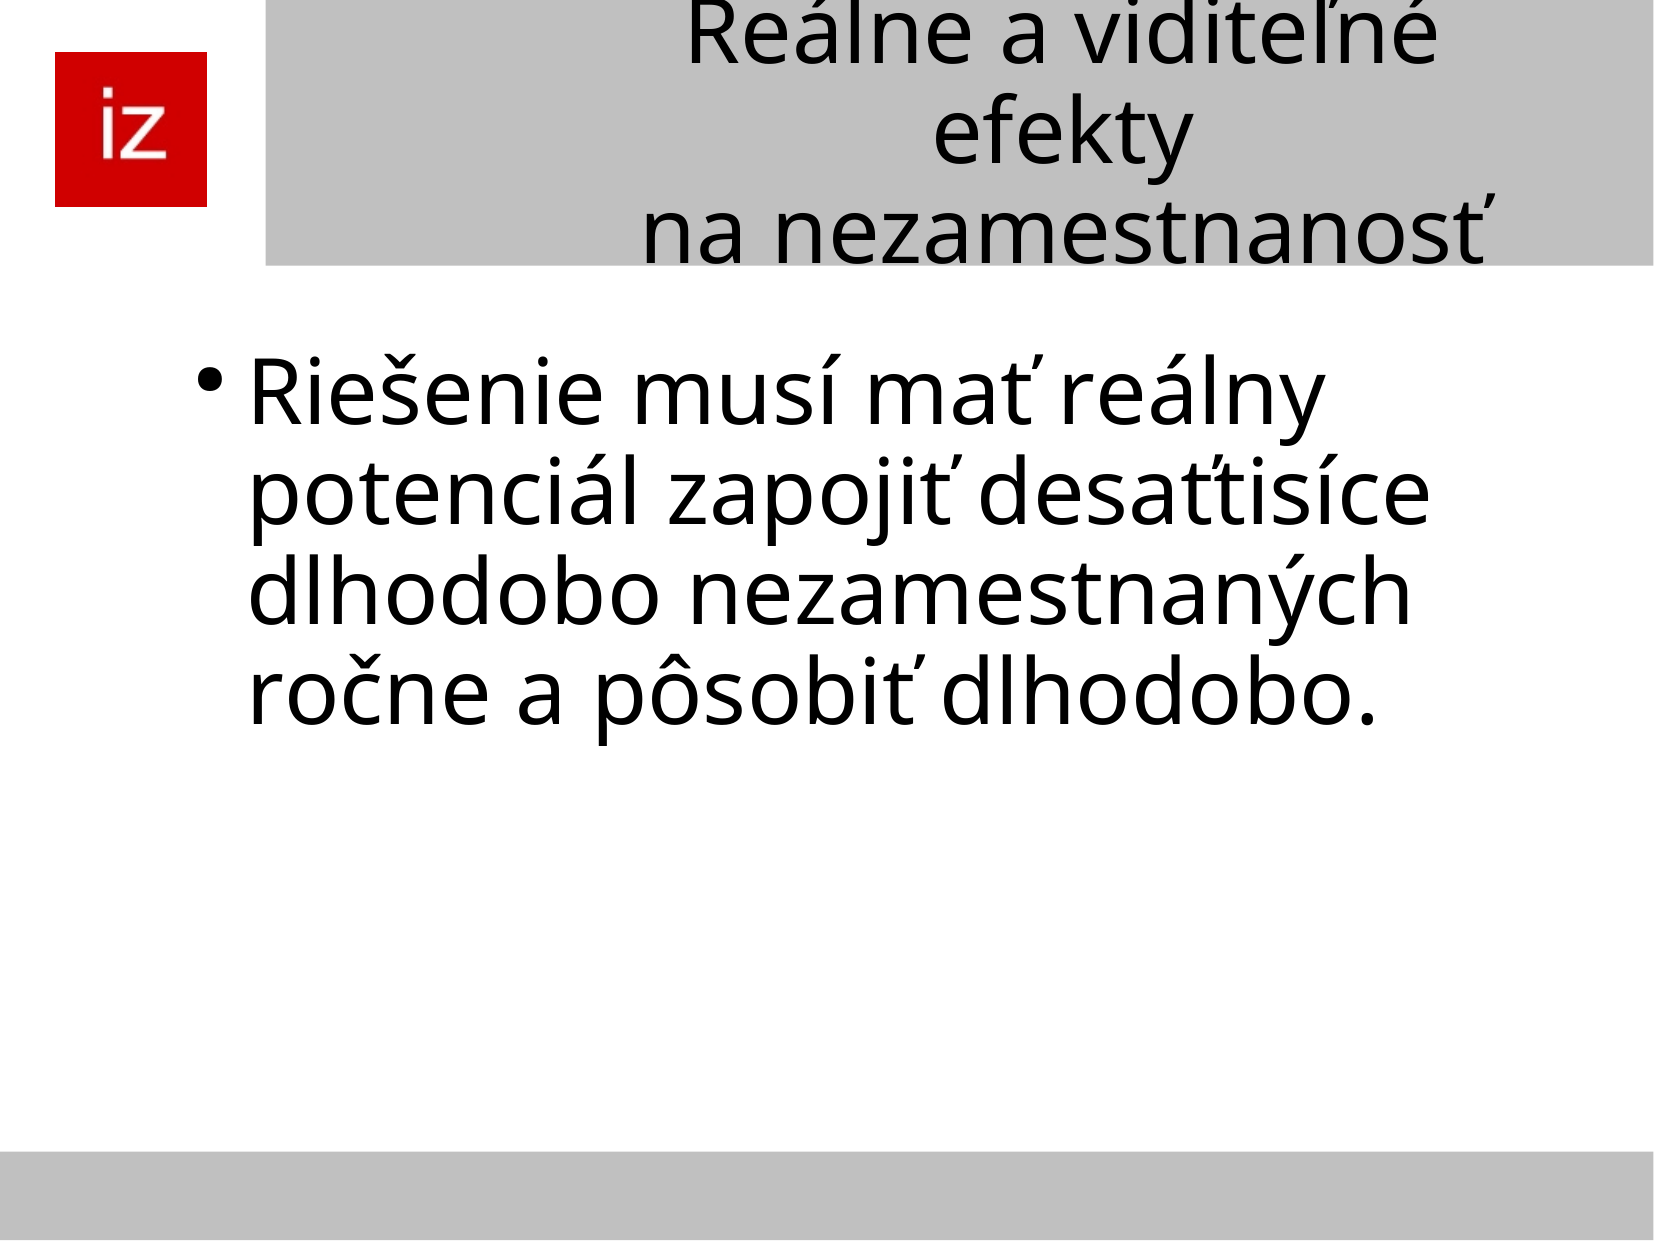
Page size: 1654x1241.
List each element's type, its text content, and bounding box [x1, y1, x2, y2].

picture [55, 52, 207, 207]
title Reálne a viditeľné efekty na nezamestnanosť [561, 29, 1565, 237]
list Riešenie musí mať reálny potenciál zapojiť desaťtisíce dlhodobo nezamestnaných ročne a pôsobiť dlhodobo. [121, 344, 1533, 1126]
